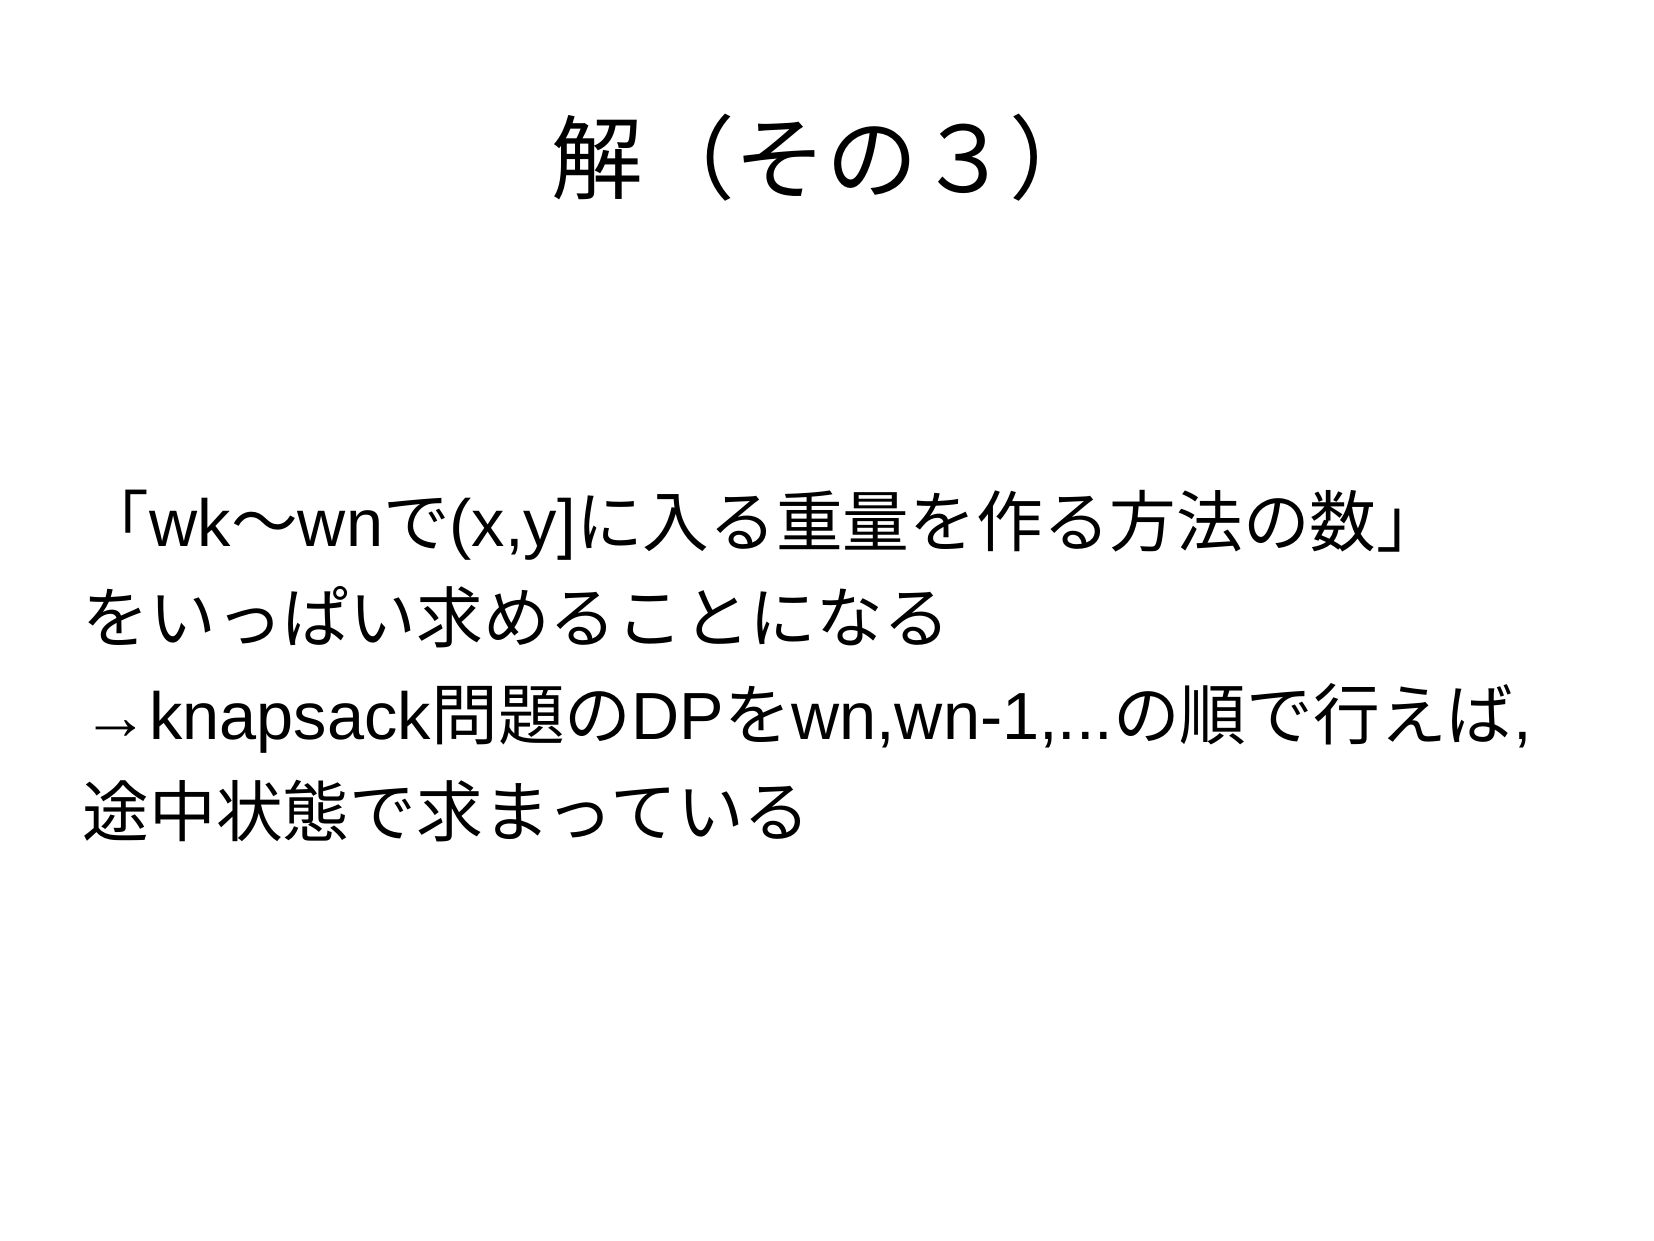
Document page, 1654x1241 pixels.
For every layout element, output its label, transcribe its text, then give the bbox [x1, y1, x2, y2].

subtitle 「wk～wnで(x,y]に入る重量を作る方法の数」 をいっぱい求めることになる →knapsack問題のDPをwn,wn-1,...の順で行えば, 途中状態で求まっている [82, 297, 1571, 1102]
title 解（その３） [82, 56, 1571, 250]
